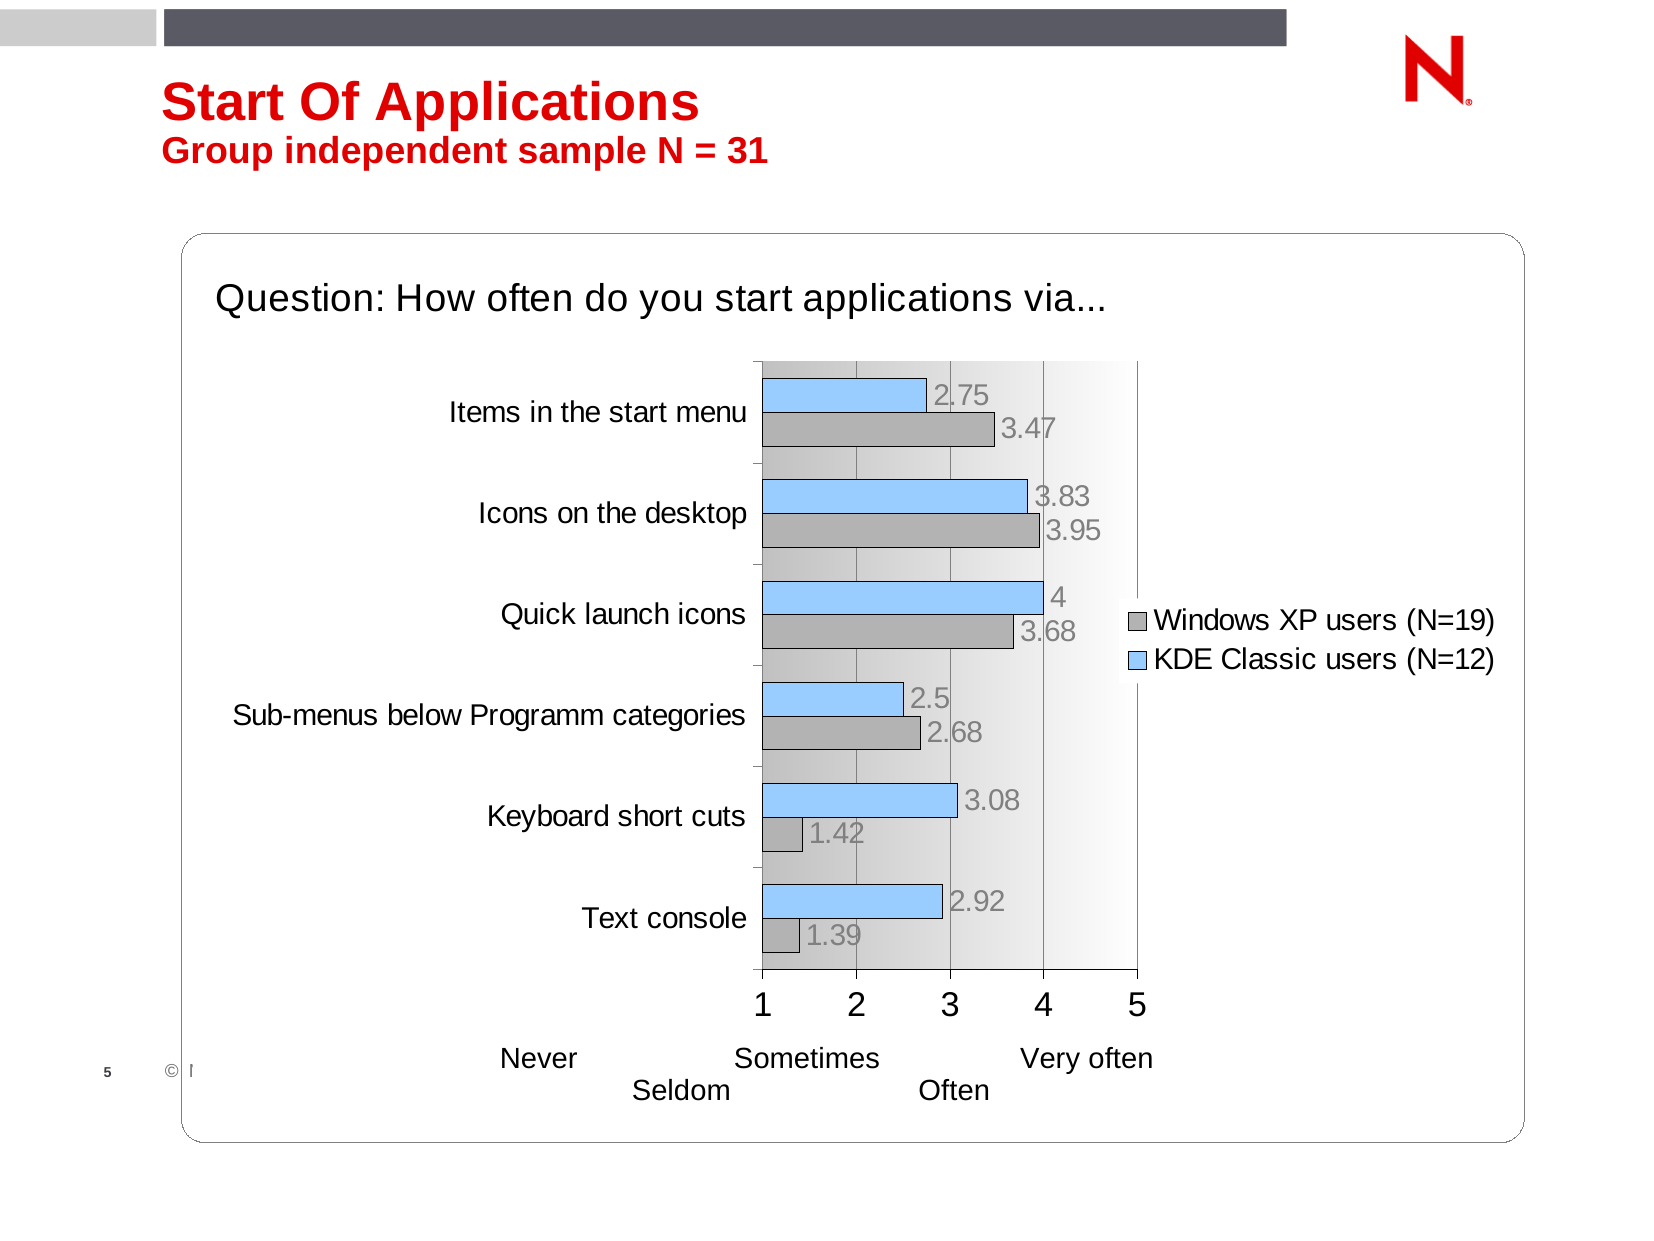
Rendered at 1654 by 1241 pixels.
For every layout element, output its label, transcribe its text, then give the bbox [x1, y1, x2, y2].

title Start Of Applications Group independent sample N = 31 [161, 41, 1383, 205]
picture [1403, 32, 1473, 107]
chart [192, 246, 1508, 1102]
text_box Never Sometimes Very often Seldom Often [499, 1041, 1203, 1114]
